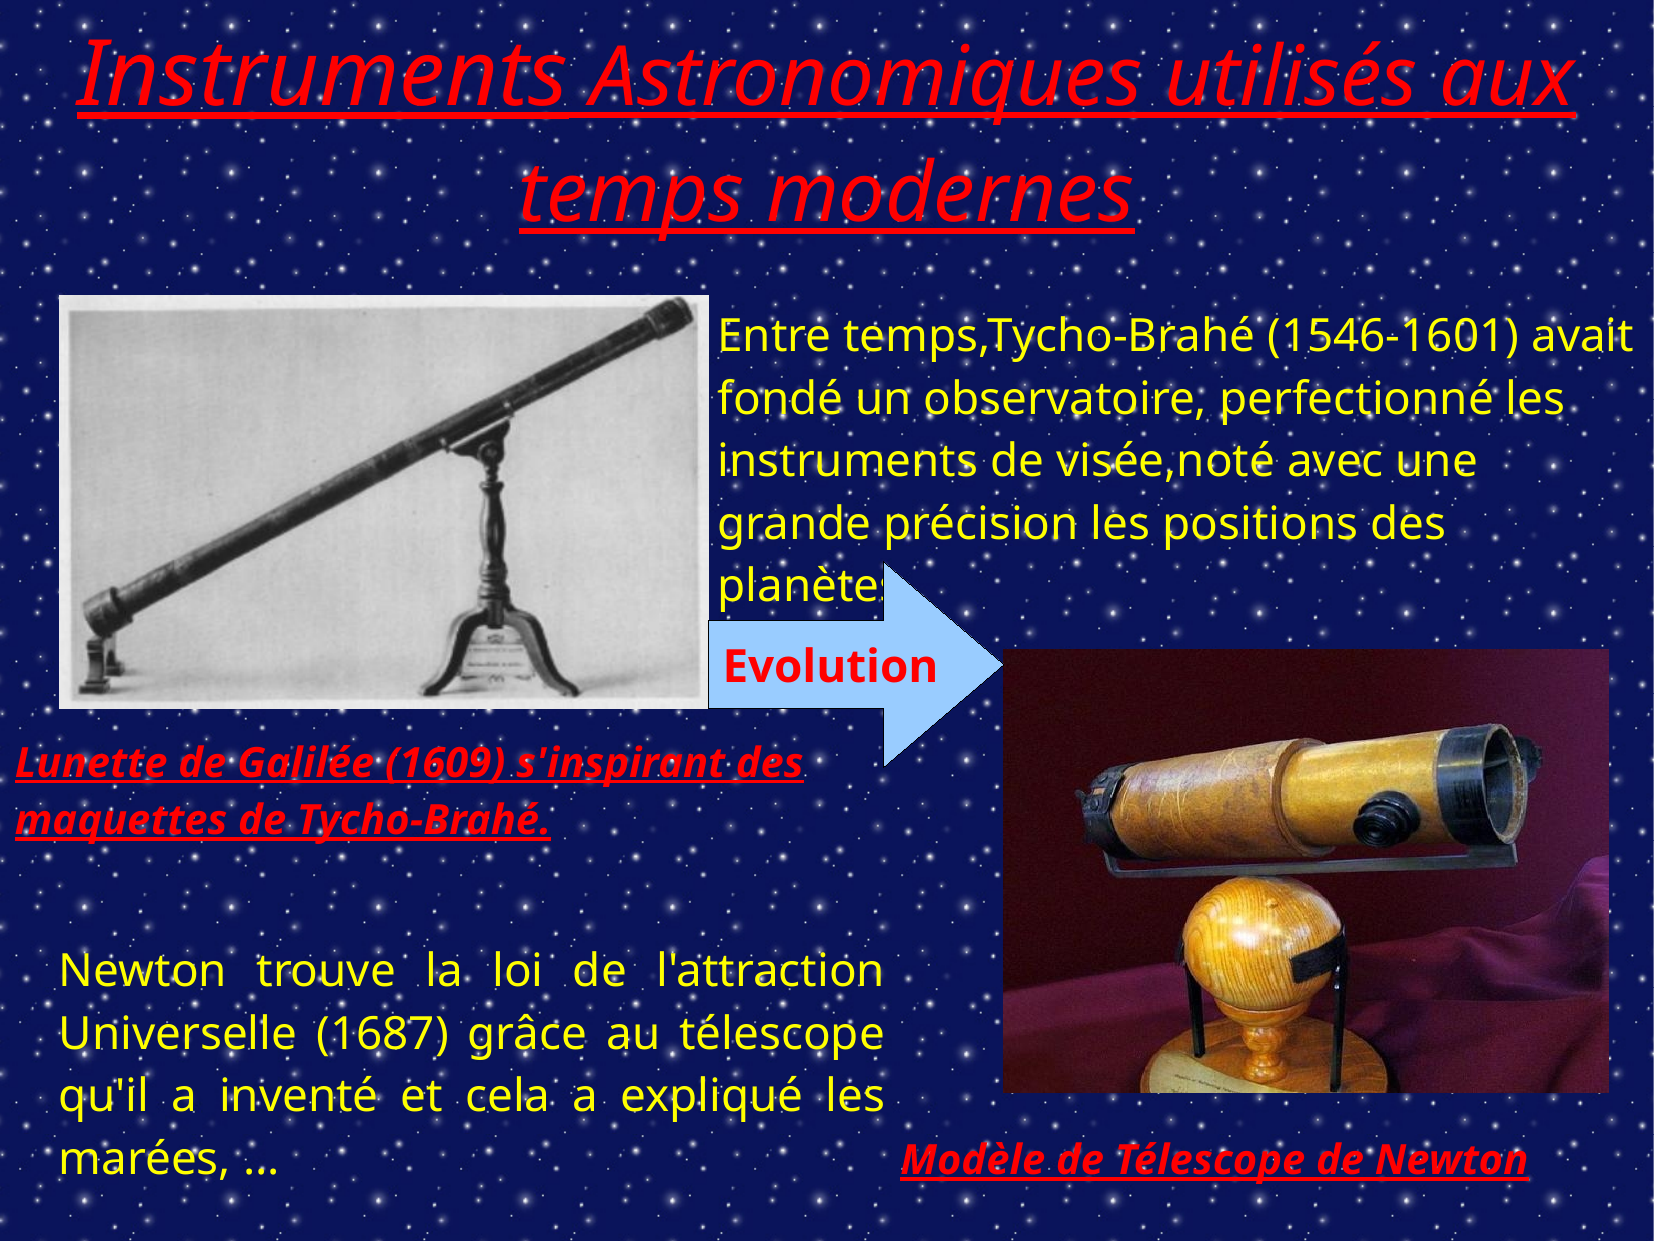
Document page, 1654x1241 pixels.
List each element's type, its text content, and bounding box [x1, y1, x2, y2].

text_box Newton trouve la loi de l'attraction Universelle (1687) grâce au télescope qu'il a inventé et cela a expliqué les marées, ... [44, 930, 901, 1201]
text_box Lunette de Galilée (1609) s'inspirant des maquettes de Tycho-Brahé. [0, 725, 857, 857]
text_box Evolution [708, 561, 1004, 768]
text_box Entre temps,Tycho-Brahé (1546-1601) avait fondé un observatoire, perfectionné les instruments de visée,noté avec une grande précision les positions des planètes. [702, 295, 1654, 566]
picture [0, 259, 1654, 1241]
text_box Instruments Astronomiques utilisés aux temps modernes [0, 0, 1654, 259]
text_box Modèle de Télescope de Newton [901, 1122, 1654, 1196]
